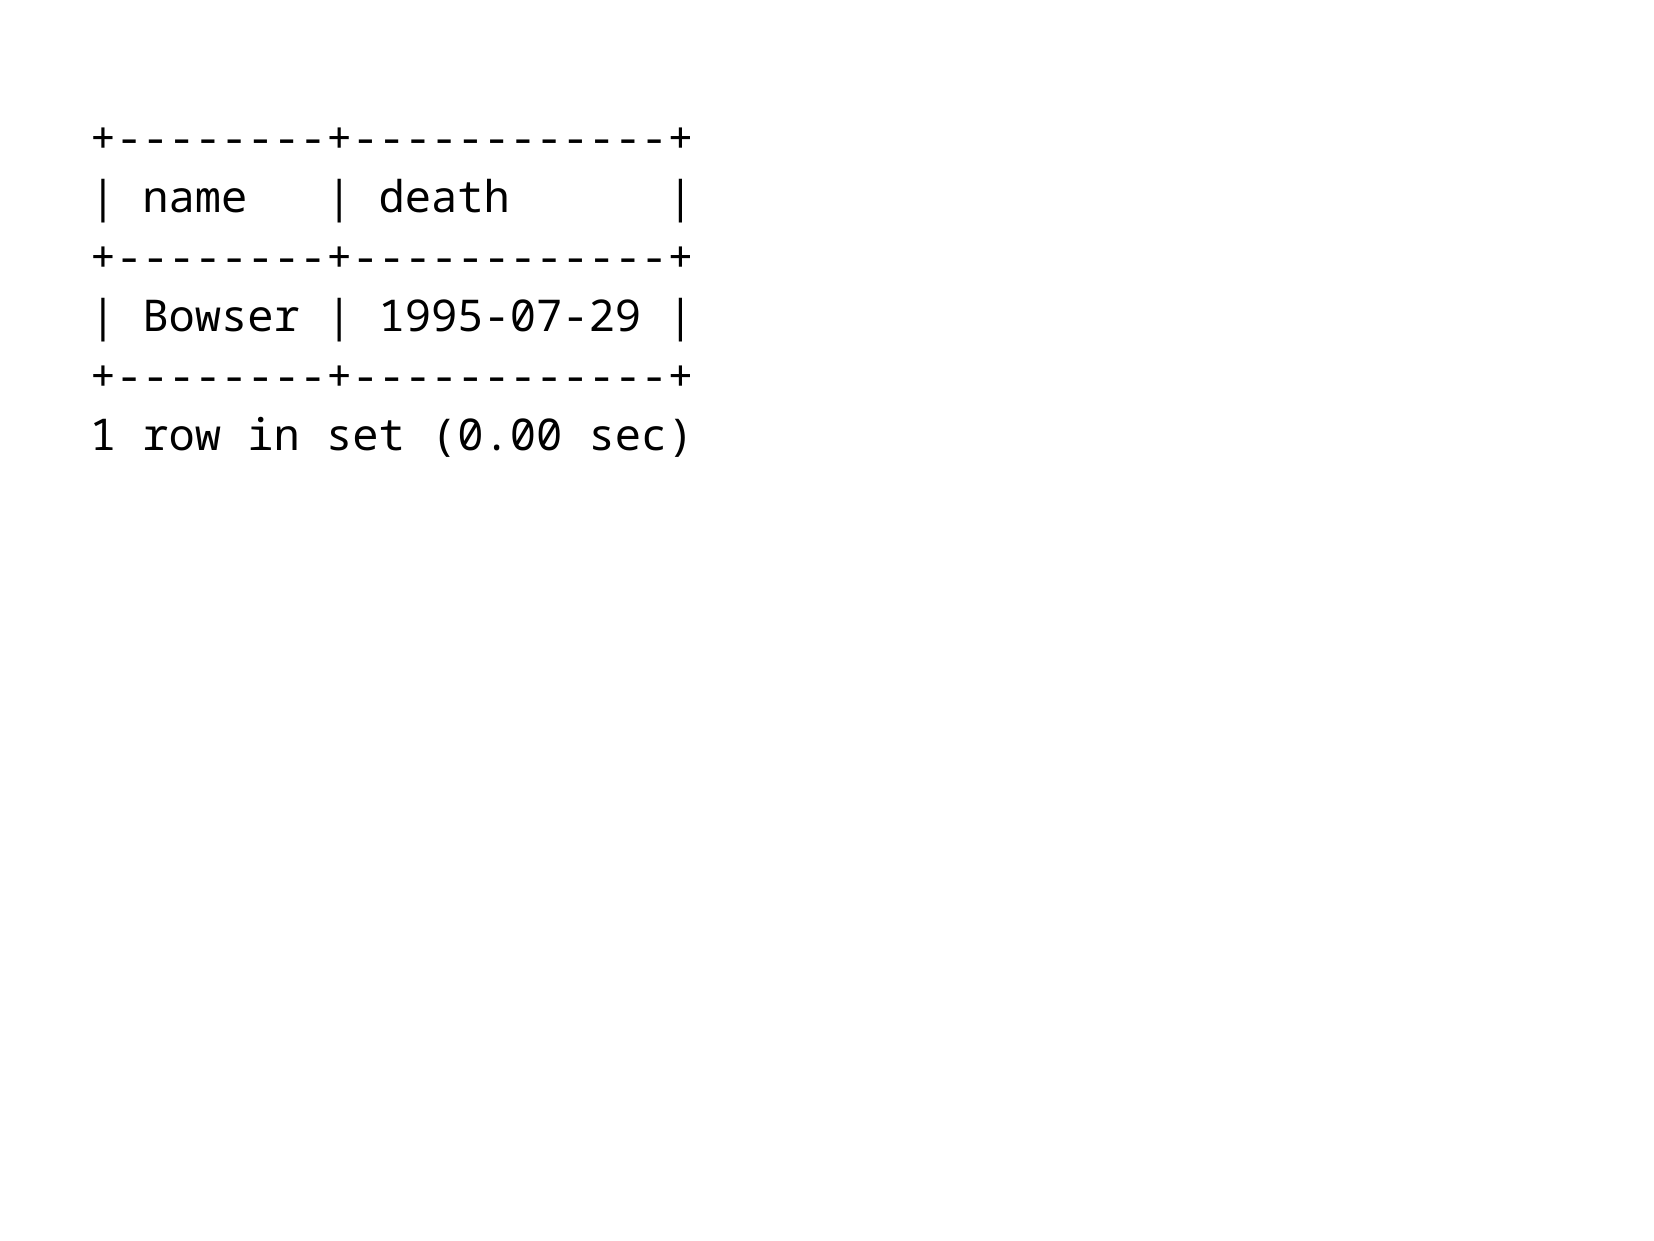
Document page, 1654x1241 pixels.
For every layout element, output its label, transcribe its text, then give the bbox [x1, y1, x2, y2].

text_box +--------+------------+ | name | death | +--------+------------+ | Bowser | 1995-07-29 | +--------+------------+ 1 row in set (0.00 sec) [75, 99, 1576, 451]
